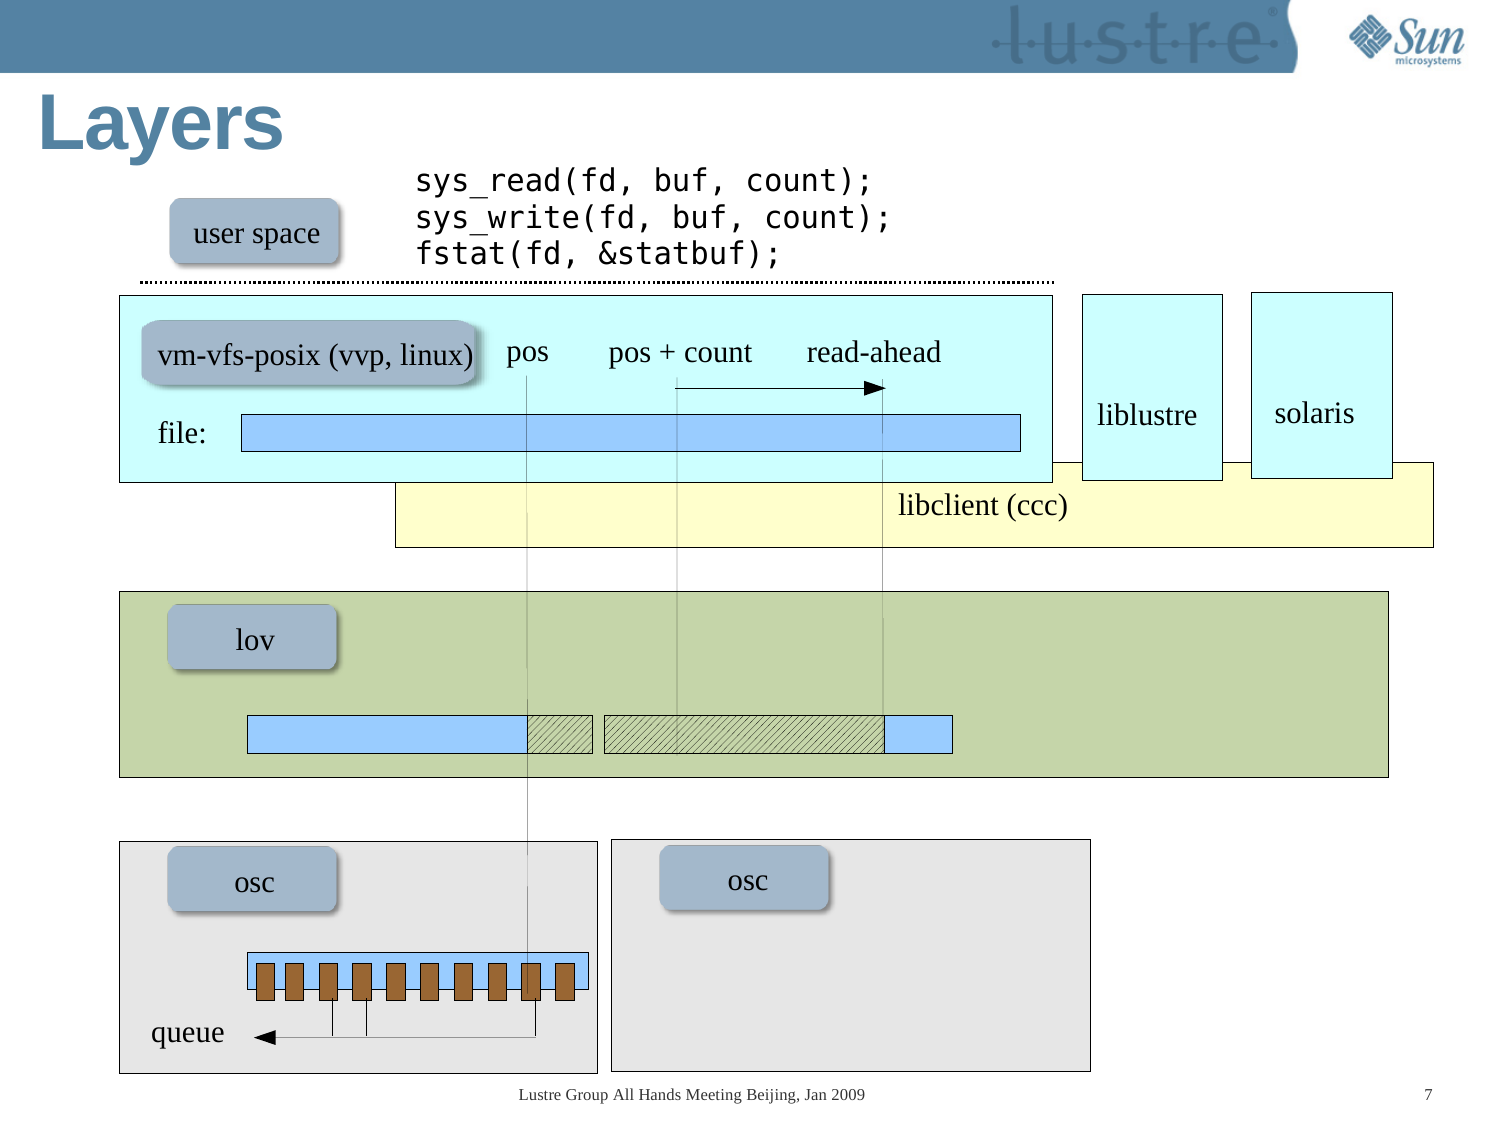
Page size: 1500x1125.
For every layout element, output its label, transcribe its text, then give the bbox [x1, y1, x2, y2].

chart [36, 113, 1464, 1088]
picture [0, 0, 1500, 91]
title Layers [37, 67, 1455, 113]
